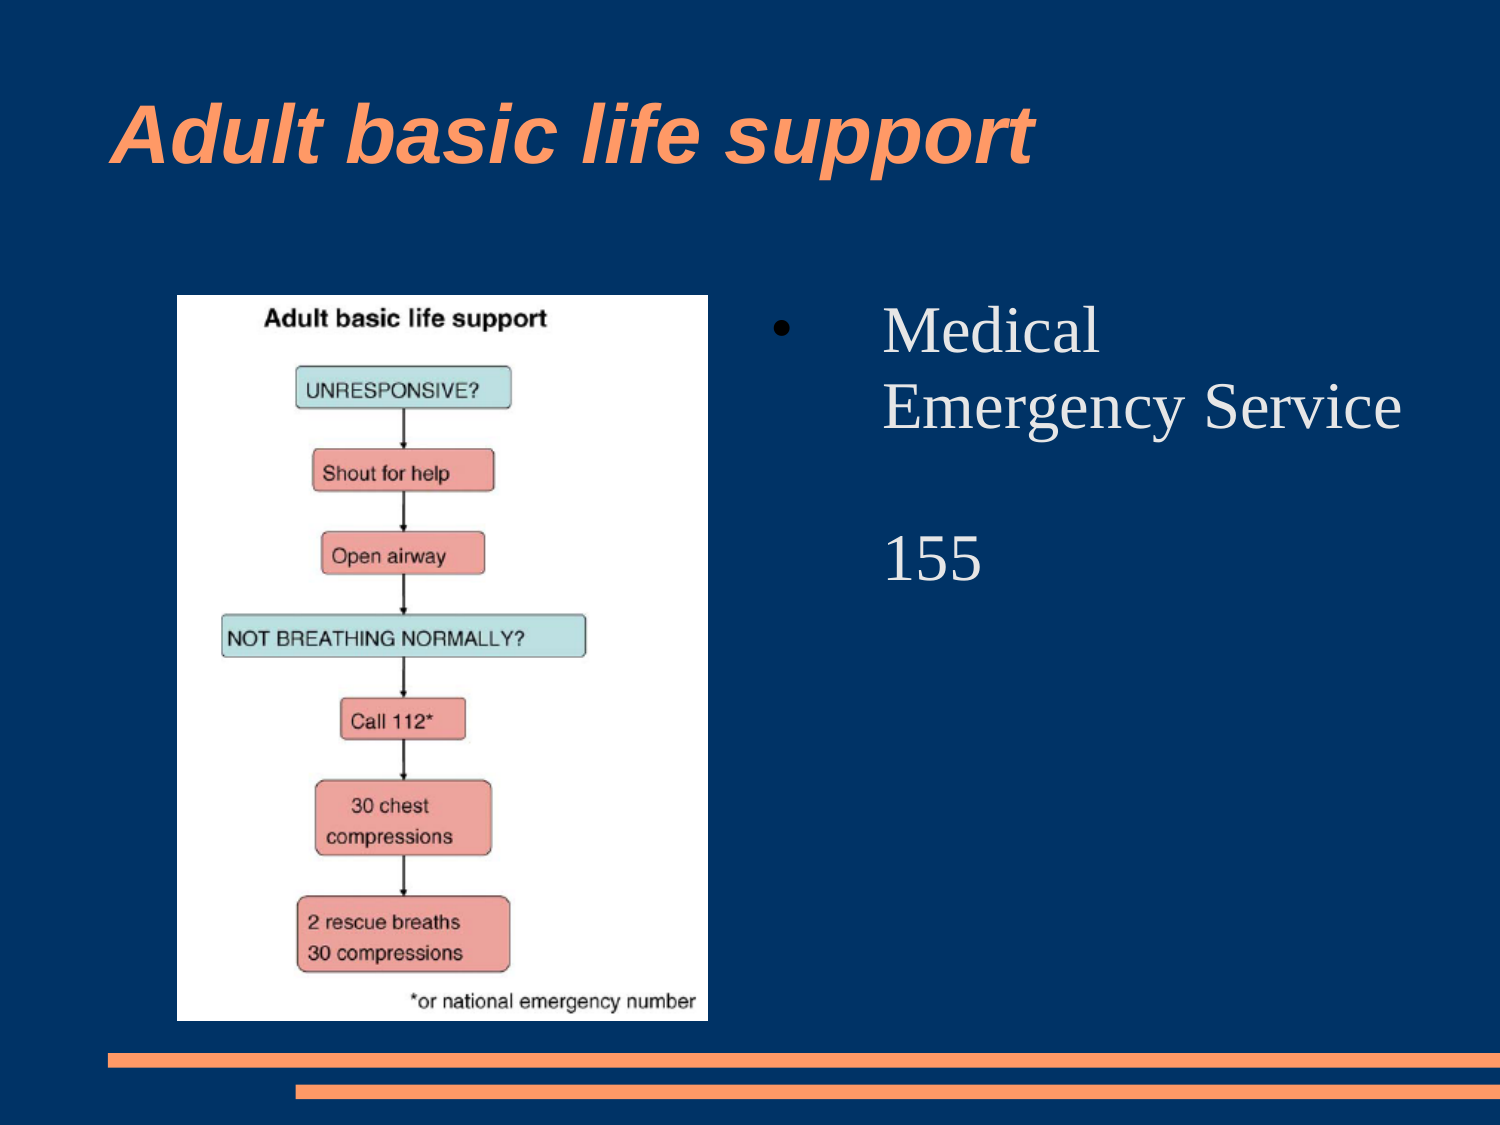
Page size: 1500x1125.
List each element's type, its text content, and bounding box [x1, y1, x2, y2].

title Adult basic life support [110, 49, 1392, 223]
picture [177, 295, 708, 1021]
list Medical Emergency Service 155 [770, 292, 1416, 1013]
